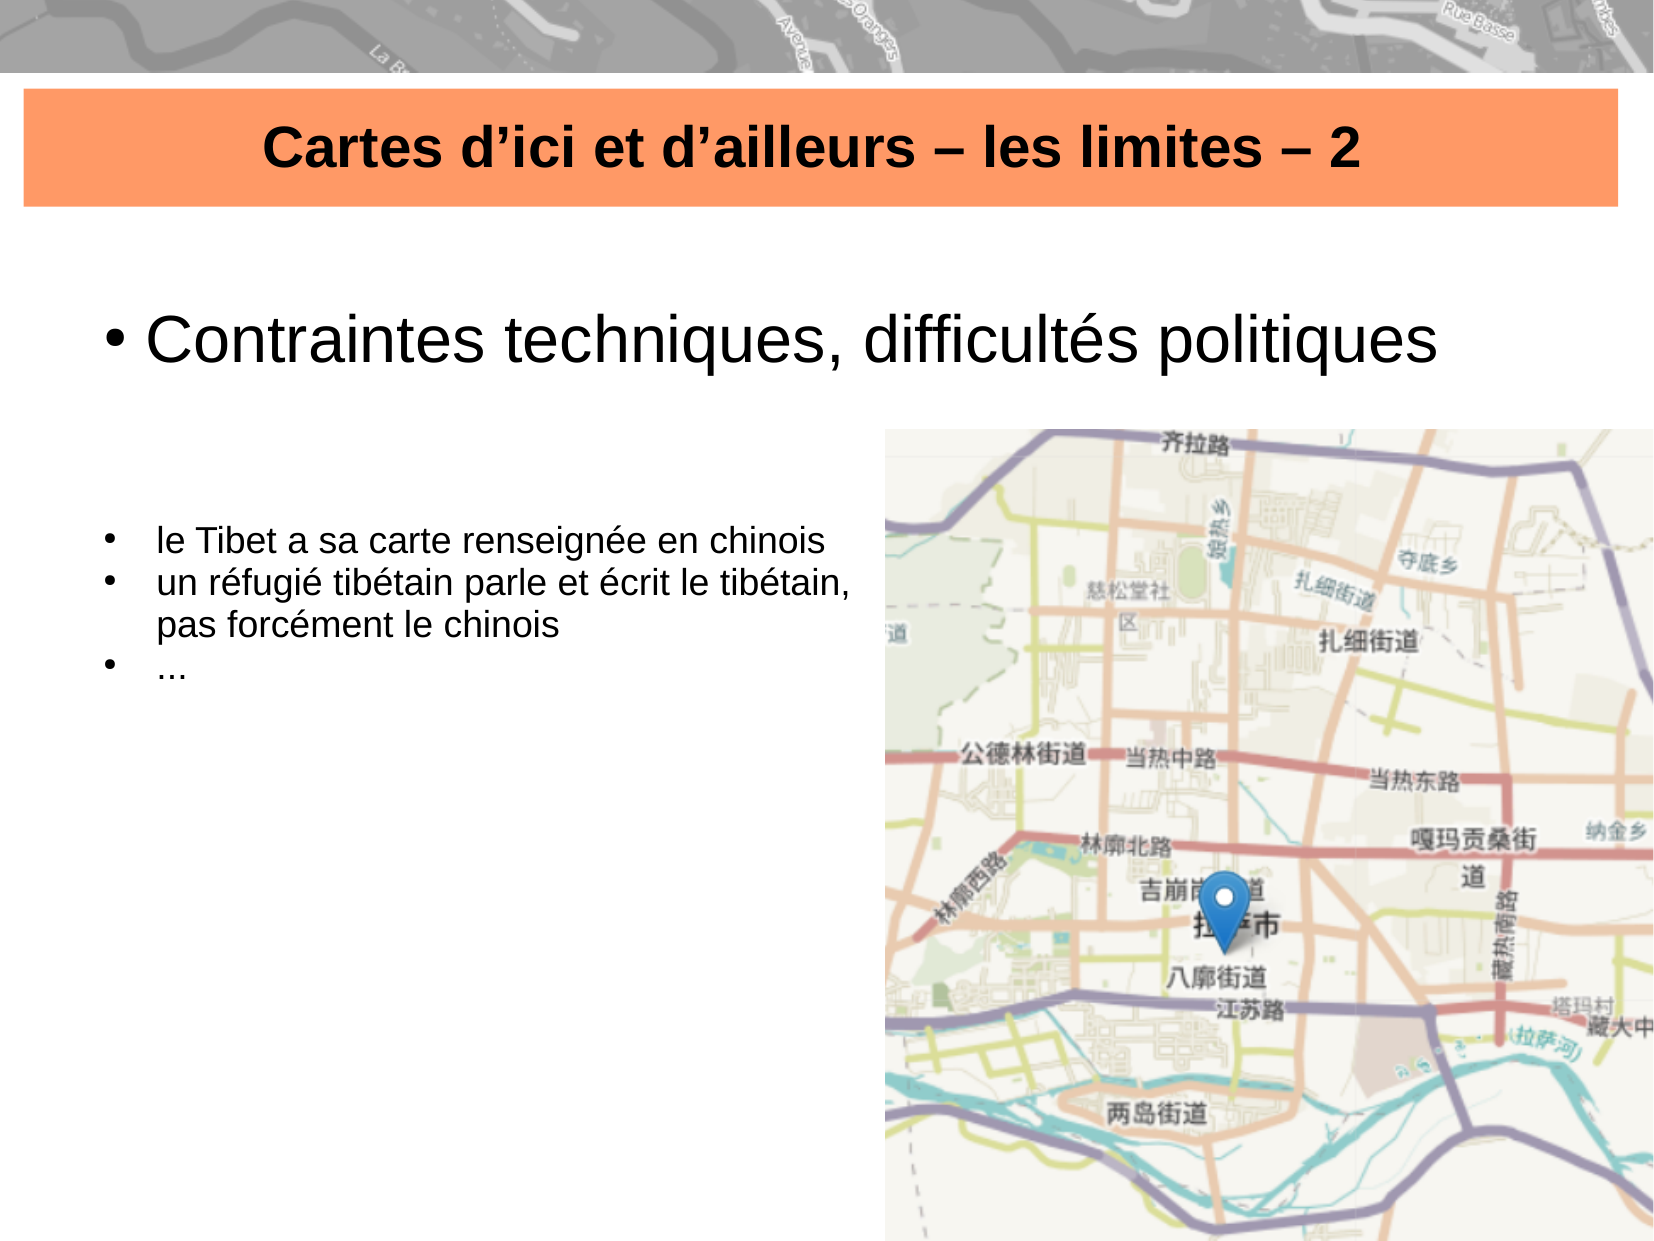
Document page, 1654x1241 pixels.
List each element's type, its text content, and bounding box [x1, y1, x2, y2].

table_header [0, 12, 413, 77]
text_box Cartes d’ici et d’ailleurs – les limites – 2 [23, 88, 1619, 207]
table_header [1240, 12, 1653, 77]
table_header [826, 12, 1240, 77]
text_box Contraintes techniques, difficultés politiques [88, 294, 1595, 384]
text_box le Tibet a sa carte renseignée en chinois un réfugié tibétain parle et écrit le tibétain, pas forcément le chinois ... [0, 413, 886, 1152]
picture [0, 0, 1654, 73]
table_header [413, 12, 826, 77]
picture [885, 429, 1654, 1241]
